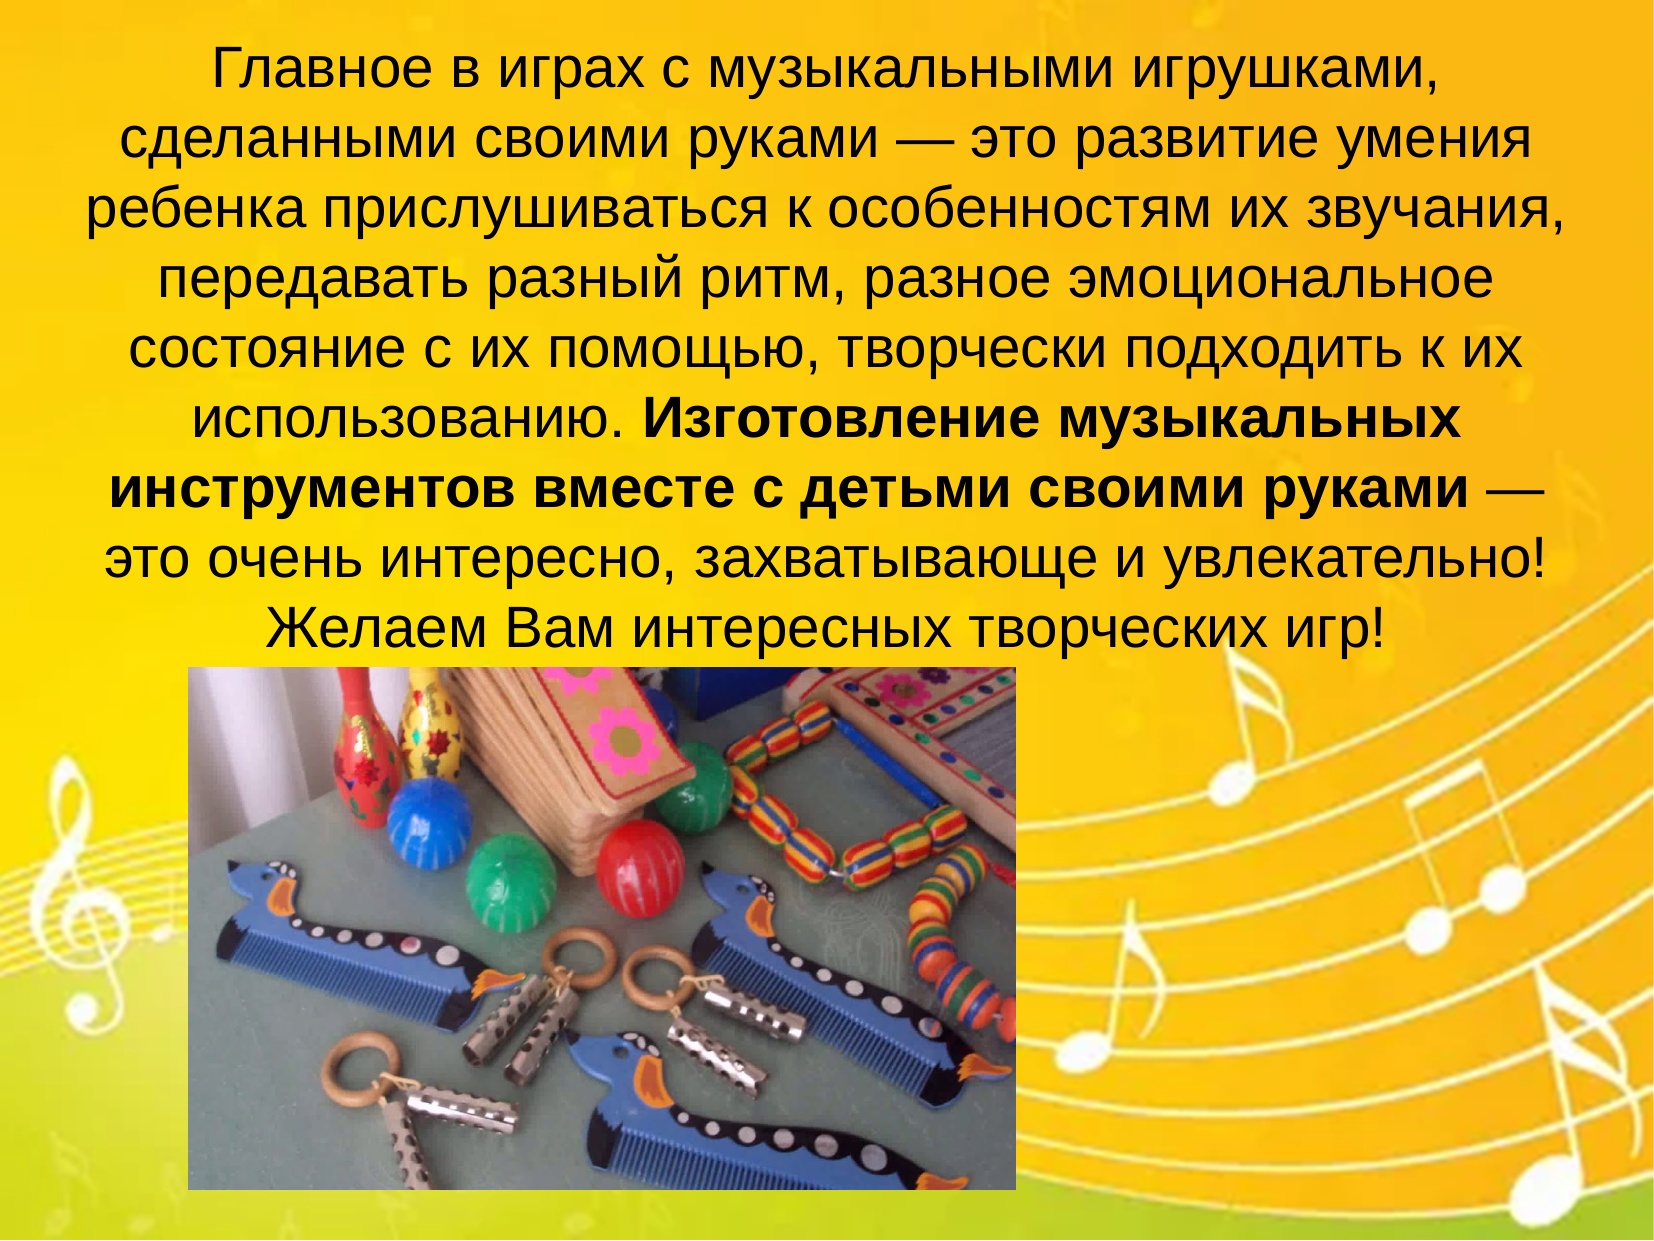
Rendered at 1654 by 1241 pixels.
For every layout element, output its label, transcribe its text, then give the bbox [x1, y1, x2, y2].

title Главное в играх с музыкальными игрушками, сделанными своими руками — это развитие умения ребенка прислушиваться к особенностям их звучания, передавать разный ритм, разное эмоциональное состояние с их помощью, творчески подходить к их использованию. Изготовление музыкальных инструментов вместе с детьми своими руками — это очень интересно, захватывающе и увлекательно! Желаем Вам интересных творческих игр! [82, 29, 1571, 727]
picture [0, 0, 1654, 1240]
